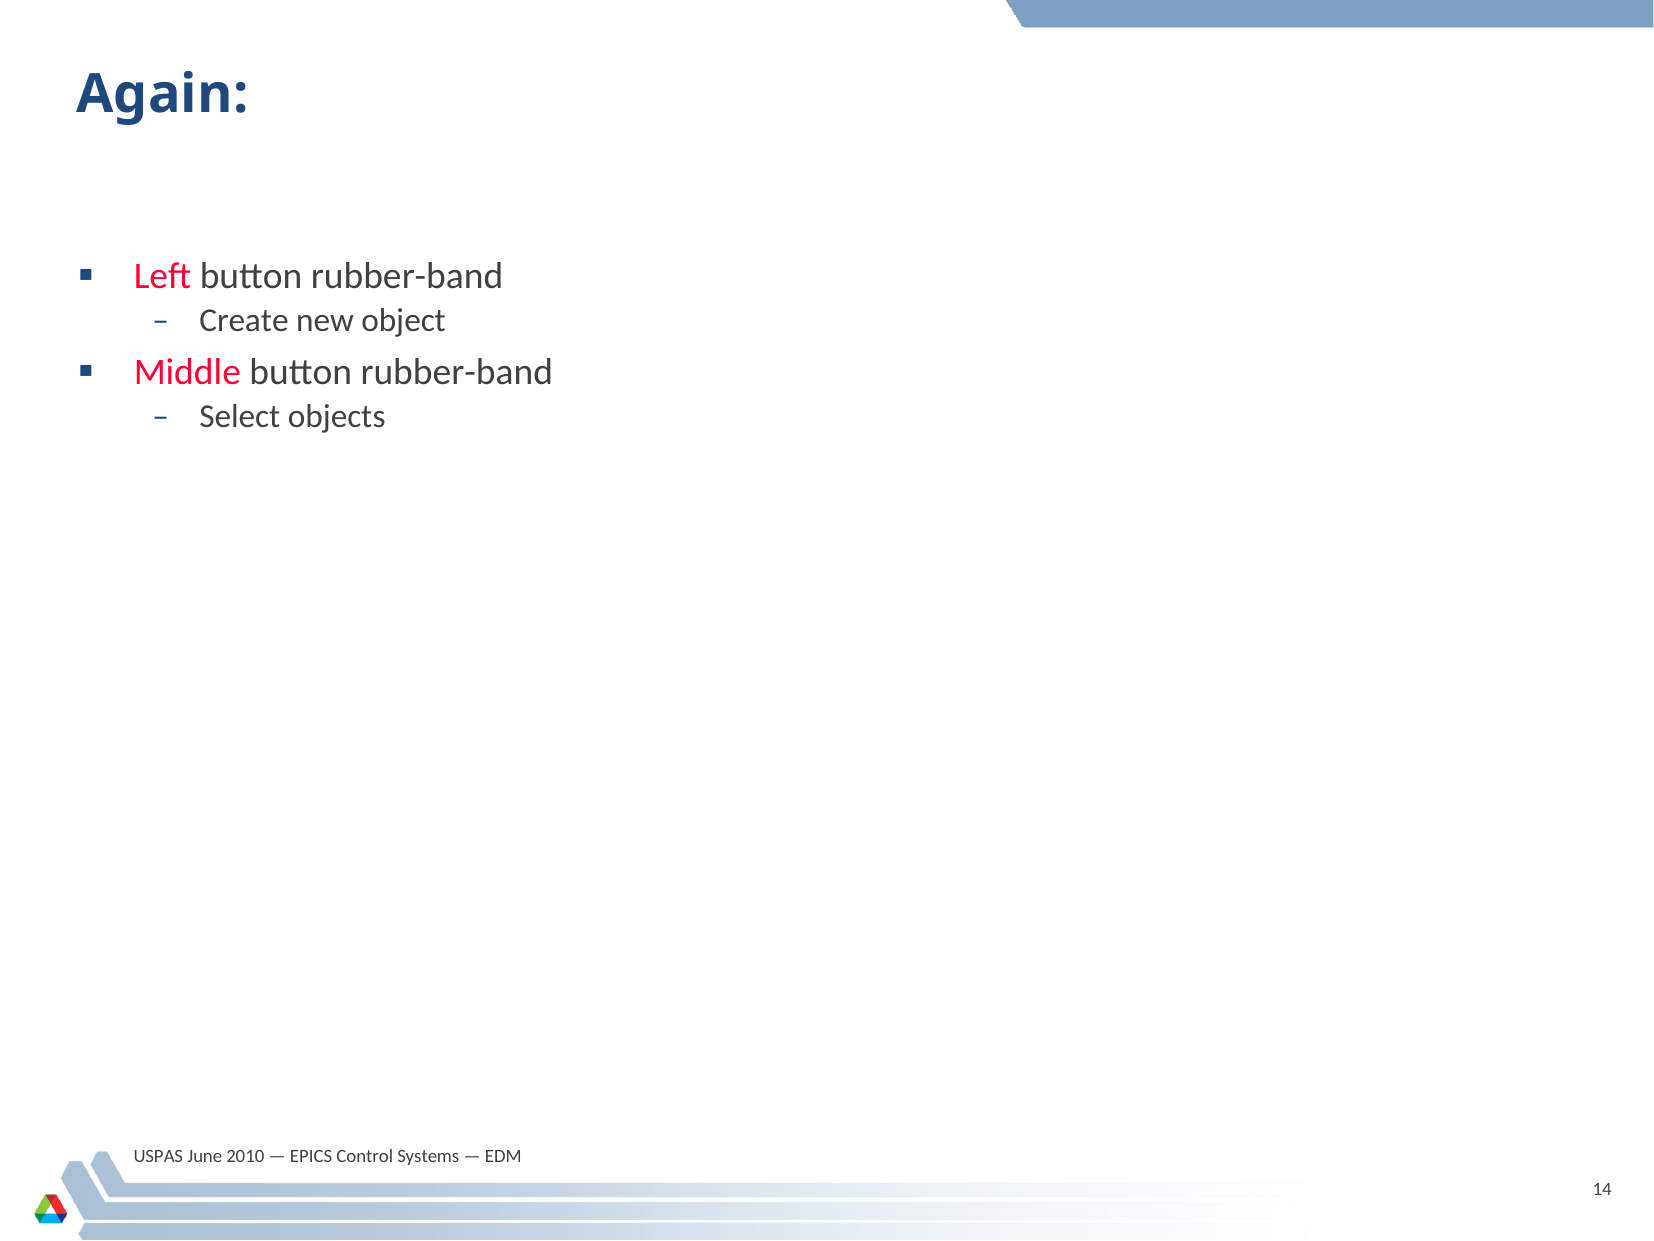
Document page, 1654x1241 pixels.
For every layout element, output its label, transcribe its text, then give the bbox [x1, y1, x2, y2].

title Again: [61, 39, 1500, 143]
picture [0, 1143, 1654, 1240]
list Left button rubber-band Create new object Middle button rubber-band Select objects [62, 253, 1498, 816]
picture [0, 0, 1654, 29]
